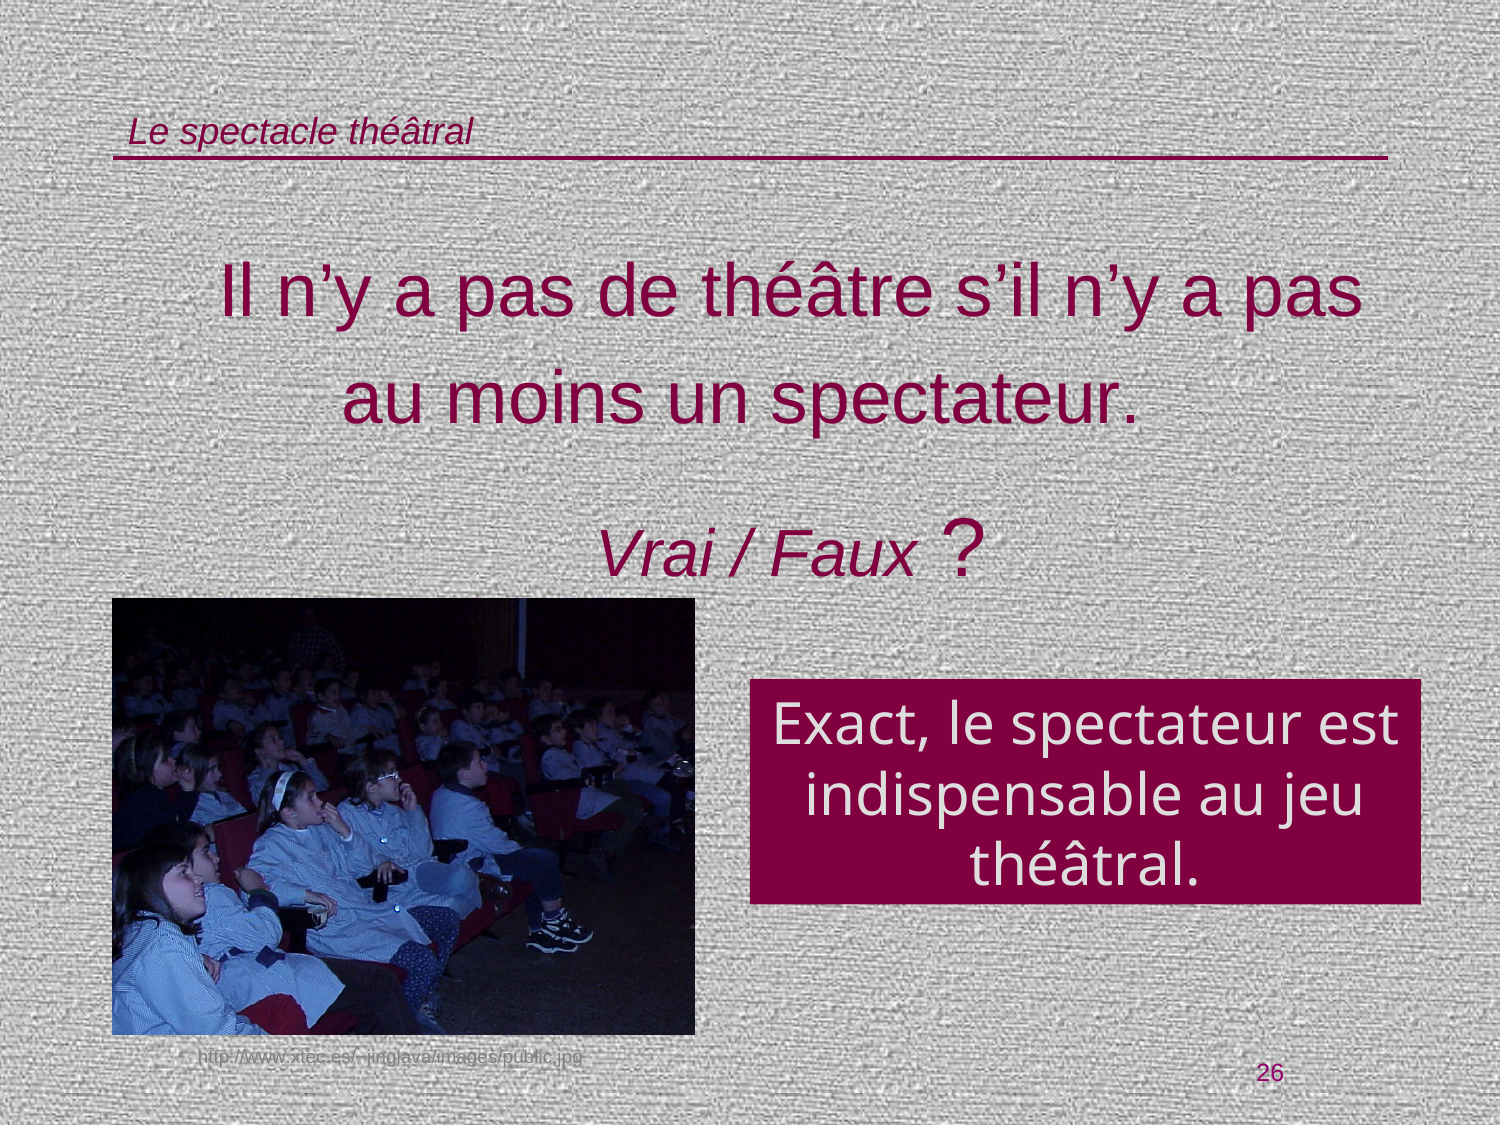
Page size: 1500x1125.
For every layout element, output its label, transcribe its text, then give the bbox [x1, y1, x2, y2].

text_box Il n’y a pas de théâtre s’il n’y a pas au moins un spectateur. Vrai / Faux ? [156, 233, 1428, 602]
picture [0, 0, 1500, 1125]
text_box Exact, le spectateur est indispensable au jeu théâtral. [749, 679, 1421, 905]
text_box http://www.xtec.es/~jinglava/images/public.jpg [183, 1037, 637, 1076]
